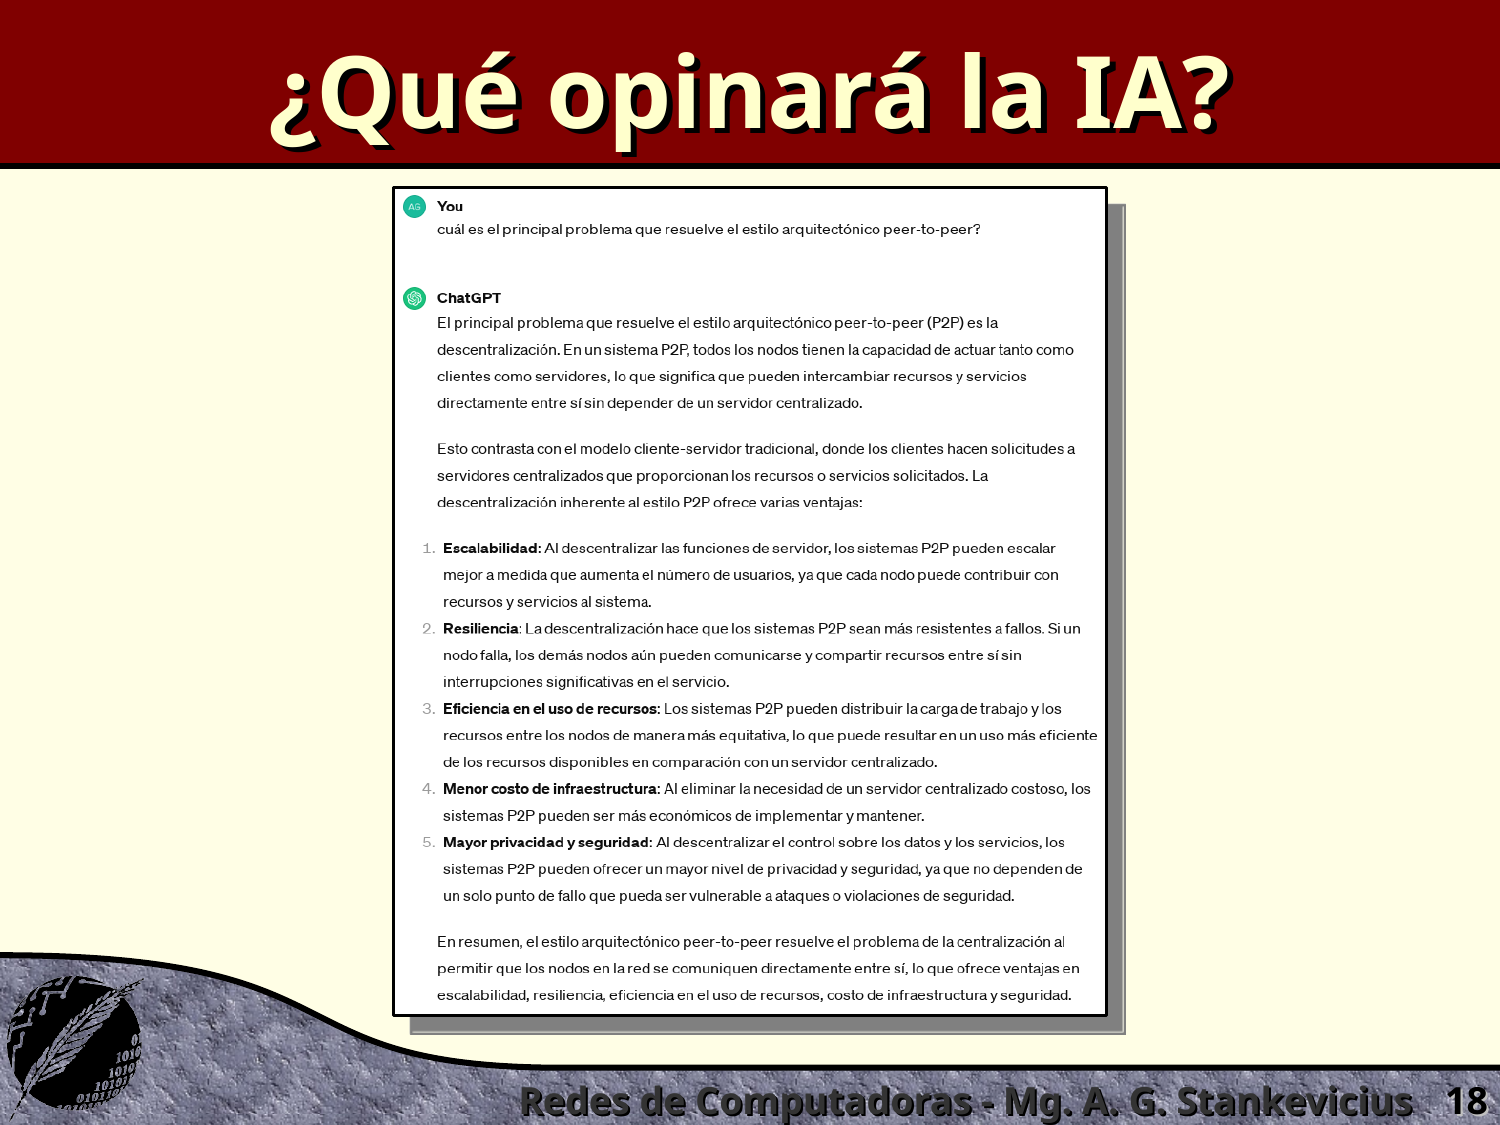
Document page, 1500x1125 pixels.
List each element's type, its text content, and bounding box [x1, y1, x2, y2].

picture [790, 1100, 795, 1110]
title ¿Qué opinará la IA? [15, 5, 1485, 160]
picture [0, 959, 1500, 1125]
picture [1047, 1100, 1054, 1110]
picture [395, 189, 1105, 1015]
